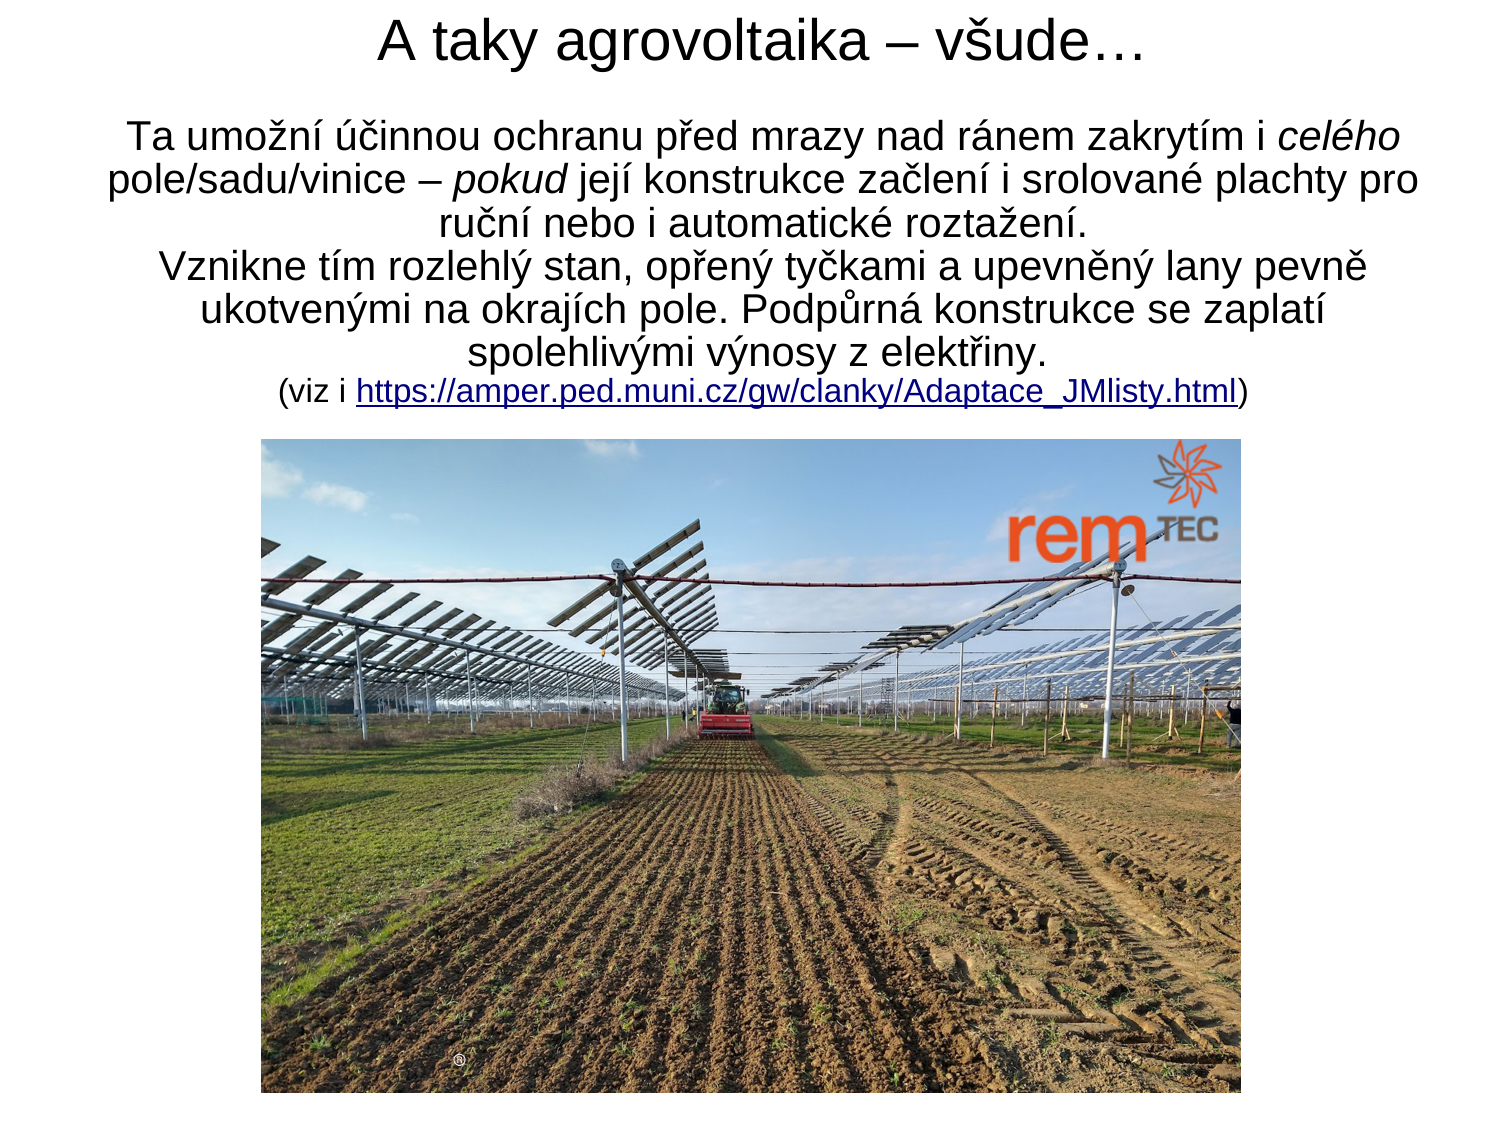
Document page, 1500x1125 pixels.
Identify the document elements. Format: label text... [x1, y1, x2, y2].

picture [261, 439, 1241, 1093]
title A taky agrovoltaika – všude… Ta umožní účinnou ochranu před mrazy nad ránem zakrytím i celého pole/sadu/vinice – pokud její konstrukce začlení i srolované plachty pro ruční nebo i automatické roztažení. Vznikne tím rozlehlý stan, opřený tyčkami a upevněný lany pevně ukotvenými na okrajích pole. Podpůrná konstrukce se zaplatí spolehlivými výnosy z elektřiny. (viz i https://amper.ped.muni.cz/gw/clanky/Adaptace_JMlisty.html) [88, 12, 1439, 410]
